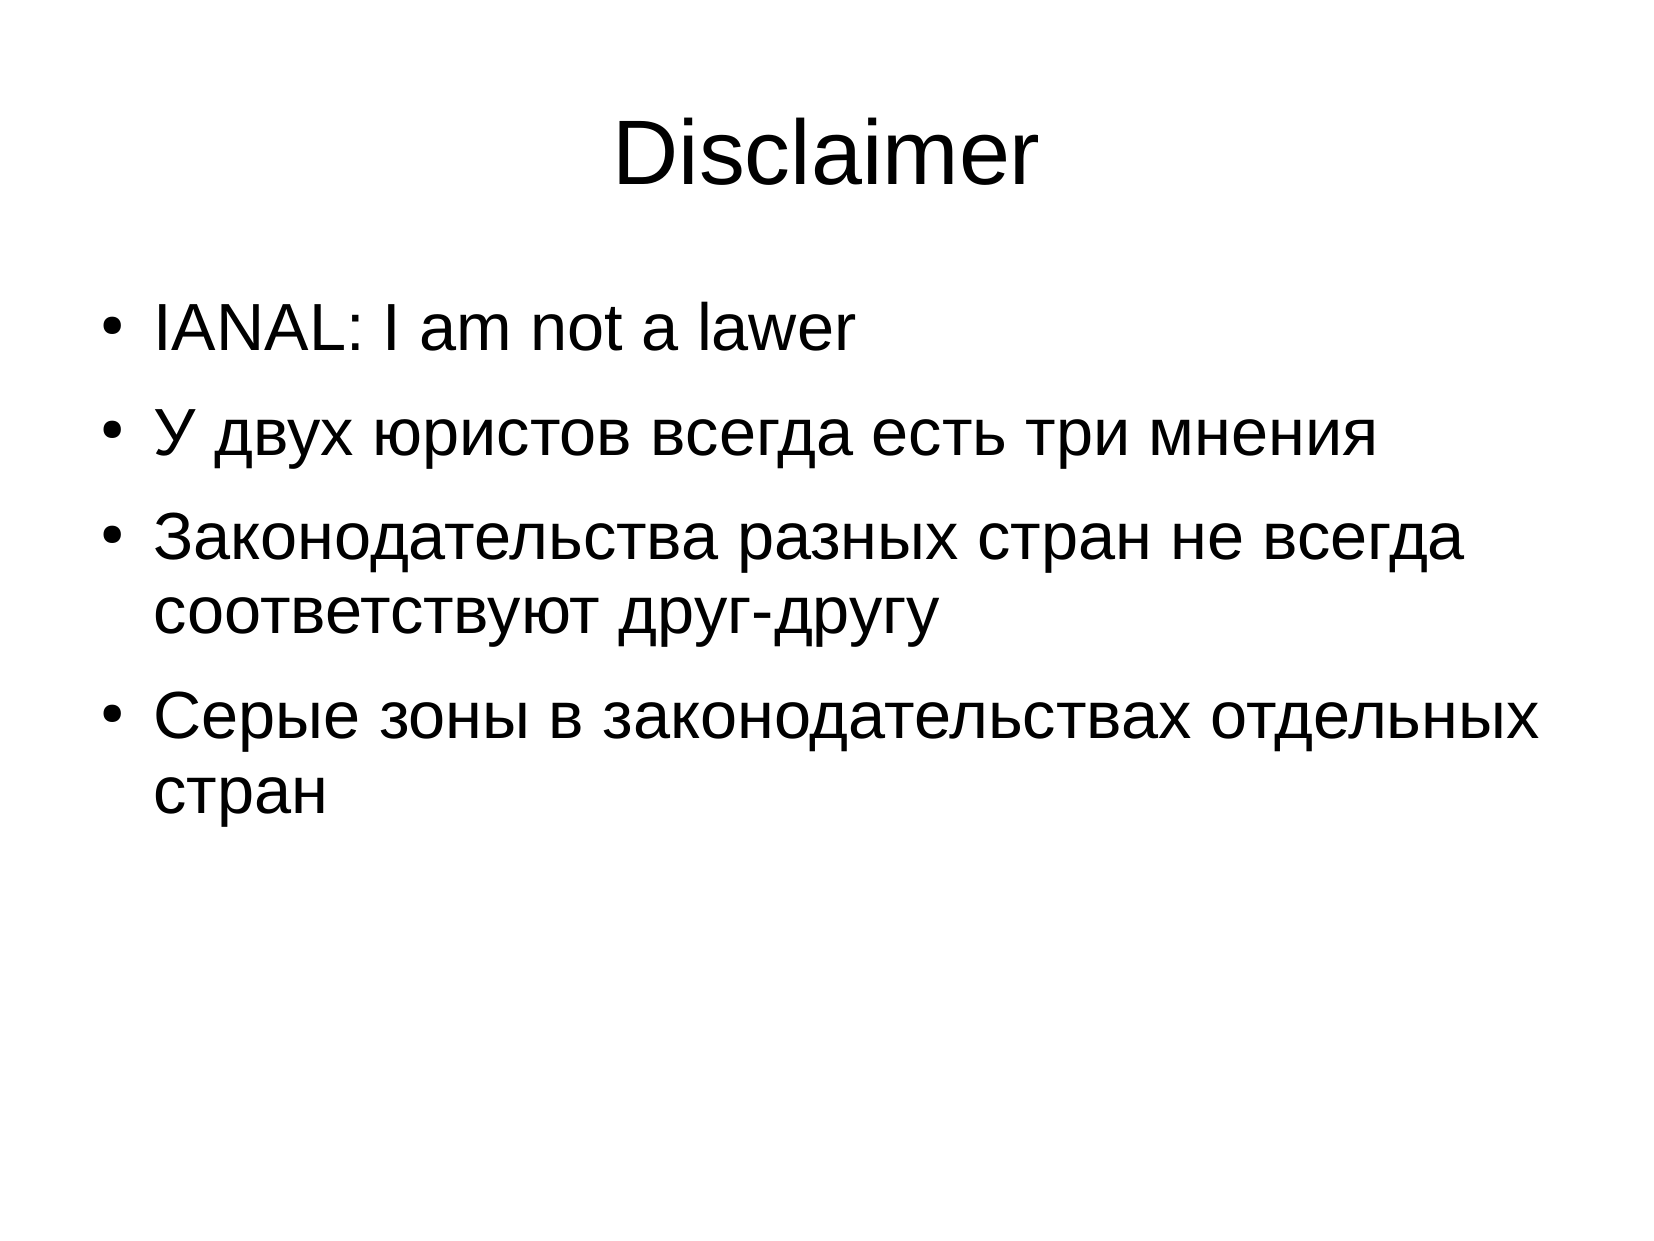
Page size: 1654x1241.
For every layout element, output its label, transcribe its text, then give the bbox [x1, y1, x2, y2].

title Disclaimer [82, 49, 1571, 257]
list IANAL: I am not a lawer У двух юристов всегда есть три мнения Законодательства разных стран не всегда соответствуют друг-другу Серые зоны в законодательствах отдельных стран [82, 290, 1571, 1010]
